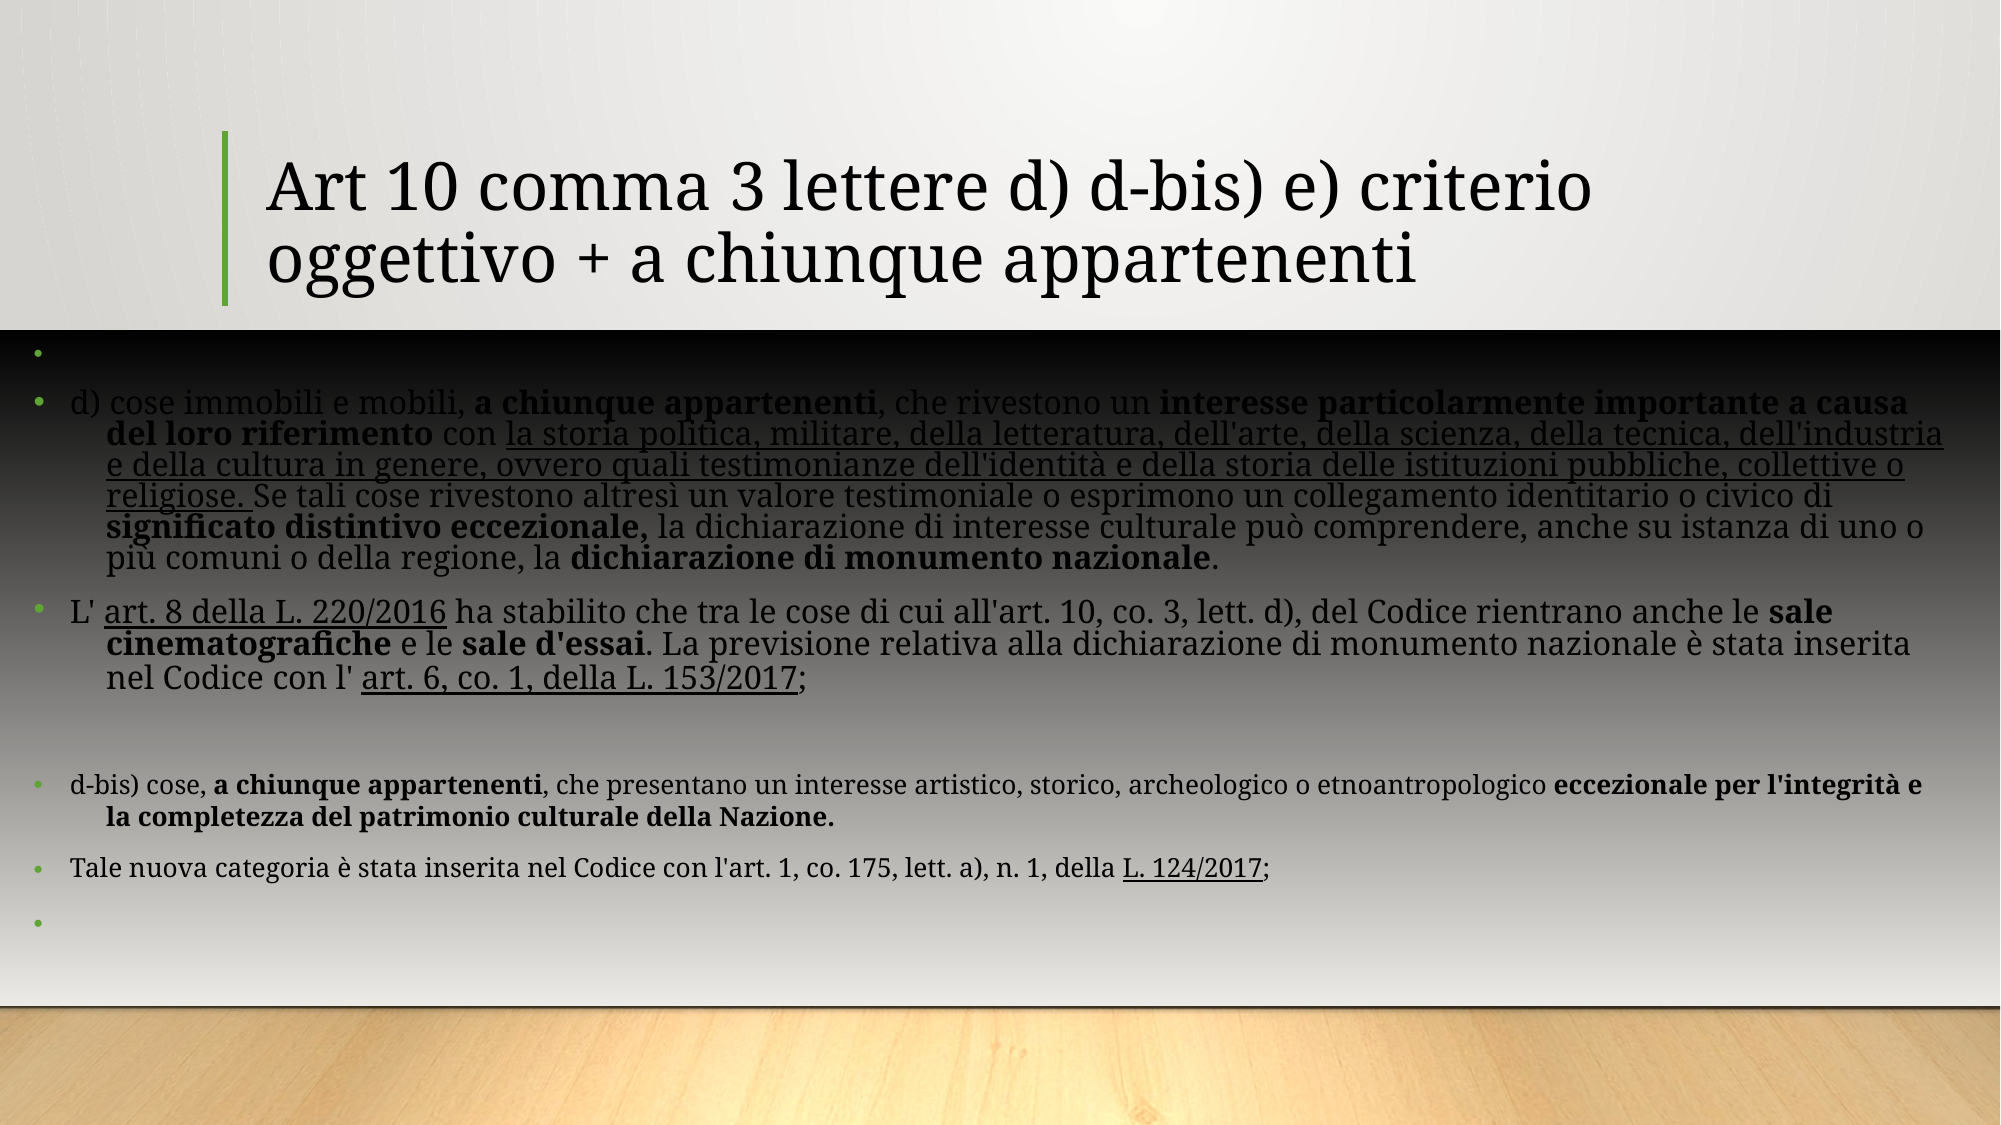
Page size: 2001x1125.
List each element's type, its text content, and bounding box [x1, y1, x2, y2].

title Art 10 comma 3 lettere d) d-bis) e) criterio oggettivo + a chiunque appartenenti [251, 131, 1814, 305]
list d) cose immobili e mobili, a chiunque appartenenti, che rivestono un interesse particolarmente importante a causa del loro riferimento con la storia politica, militare, della letteratura, dell'arte, della scienza, della tecnica, dell'industria e della cultura in genere, ovvero quali testimonianze dell'identità e della storia delle istituzioni pubbliche, collettive o religiose. Se tali cose rivestono altresì un valore testimoniale o esprimono un collegamento identitario o civico di significato distintivo eccezionale, la dichiarazione di interesse culturale può comprendere, anche su istanza di uno o più comuni o della regione, la dichiarazione di monumento nazionale. L' art. 8 della L. 220/2016 ha stabilito che tra le cose di cui all'art. 10, co. 3, lett. d), del Codice rientrano anche le sale cinematografiche e le sale d'essai. La previsione relativa alla dichiarazione di monumento nazionale è stata inserita nel Codice con l' art. 6, co. 1, della L. 153/2017; d-bis) cose, a chiunque appartenenti, che presentano un interesse artistico, storico, archeologico o etnoantropologico eccezionale per l'integrità e la completezza del patrimonio culturale della Nazione. Tale nuova categoria è stata inserita nel Codice con l'art. 1, co. 175, lett. a), n. 1, della L. 124/2017; [18, 330, 1969, 897]
